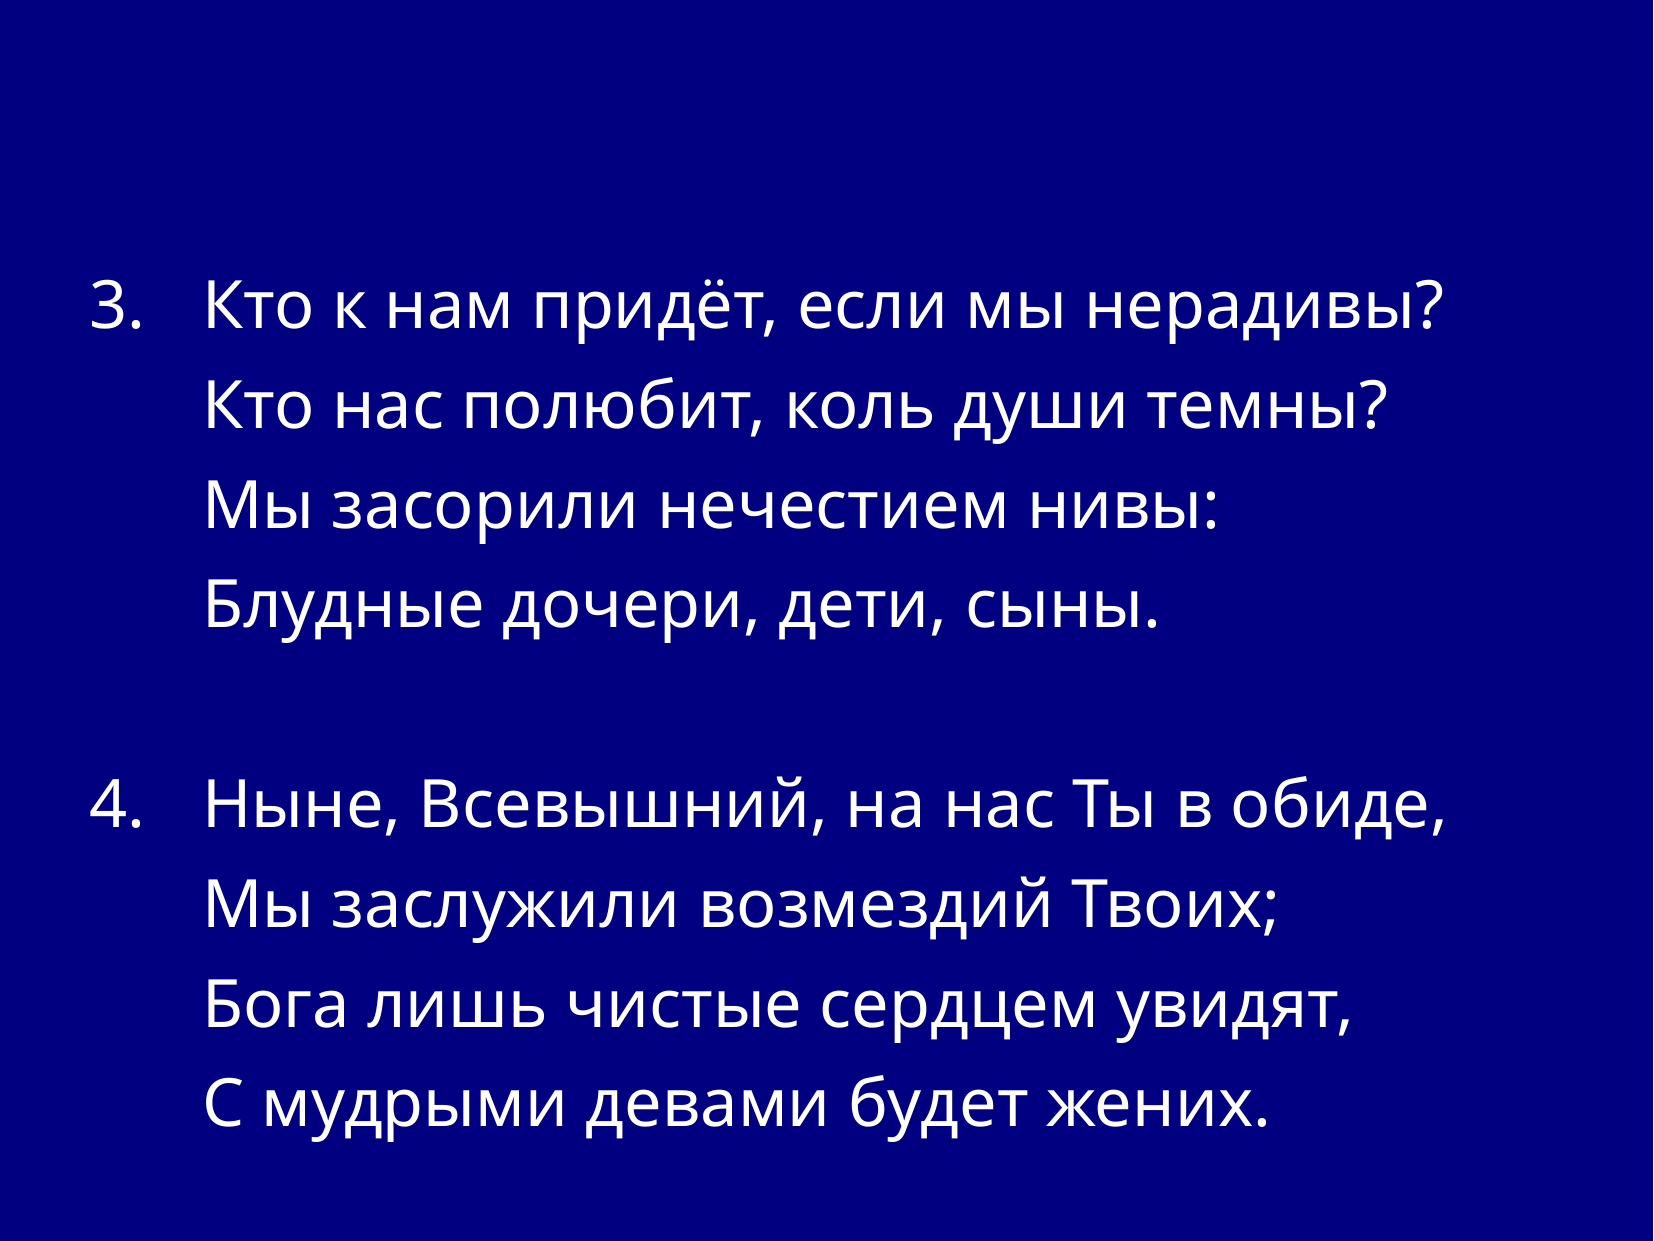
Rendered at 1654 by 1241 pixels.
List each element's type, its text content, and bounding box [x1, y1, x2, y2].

text_box 3. Кто к нам придёт, если мы нерадивы? Кто нас полюбит, коль души темны? Мы засорили нечестием нивы: Блудные дочери, дети, сыны. 4. Ныне, Всевышний, на нас Ты в обиде, Мы заслужили возмездий Твоих; Бога лишь чистые сердцем увидят, С мудрыми девами будет жених. [75, 150, 1576, 1163]
